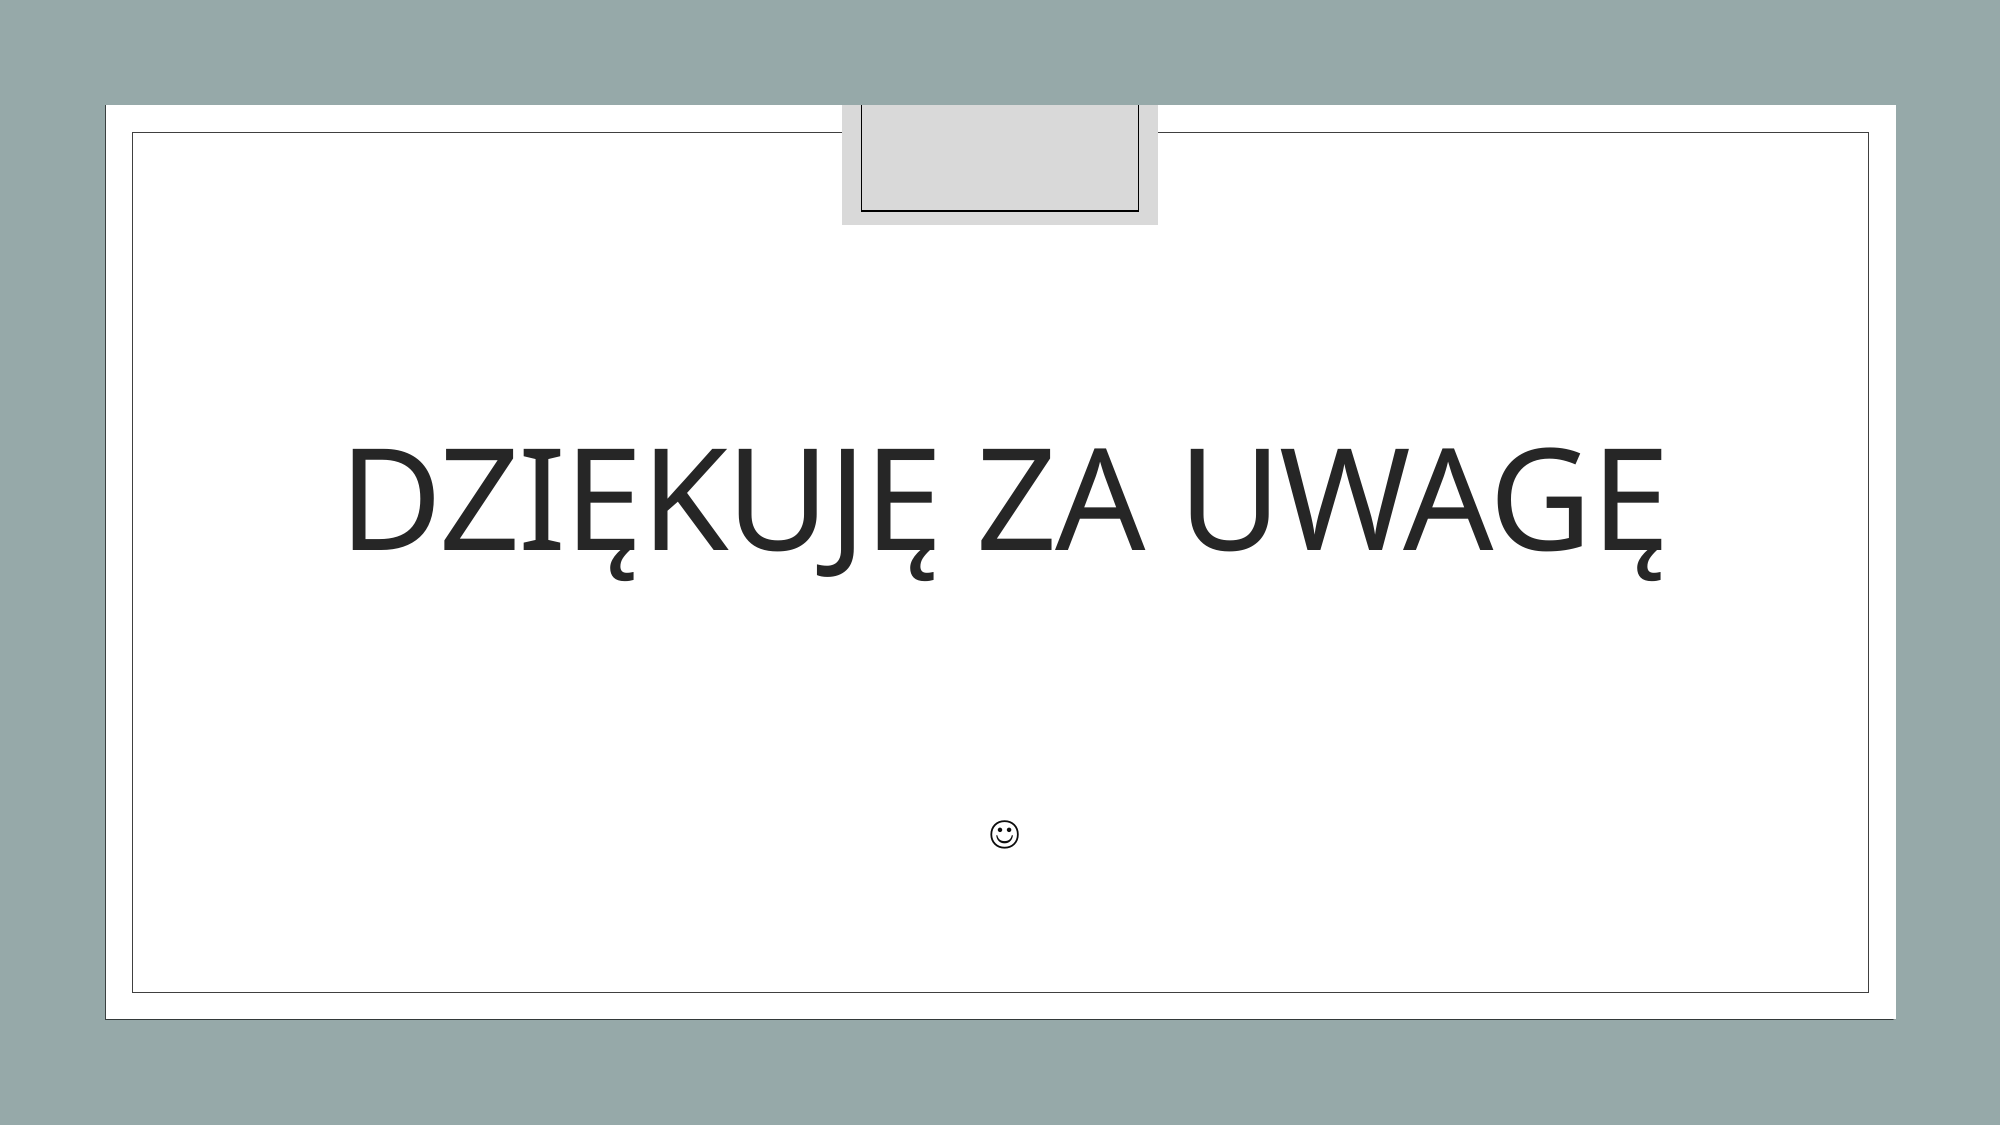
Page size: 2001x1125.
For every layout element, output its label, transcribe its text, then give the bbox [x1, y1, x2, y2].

subtitle  [214, 794, 1796, 928]
title Dziękuję za uwagę [214, 237, 1796, 779]
text_box [0, 0, 2000, 1125]
